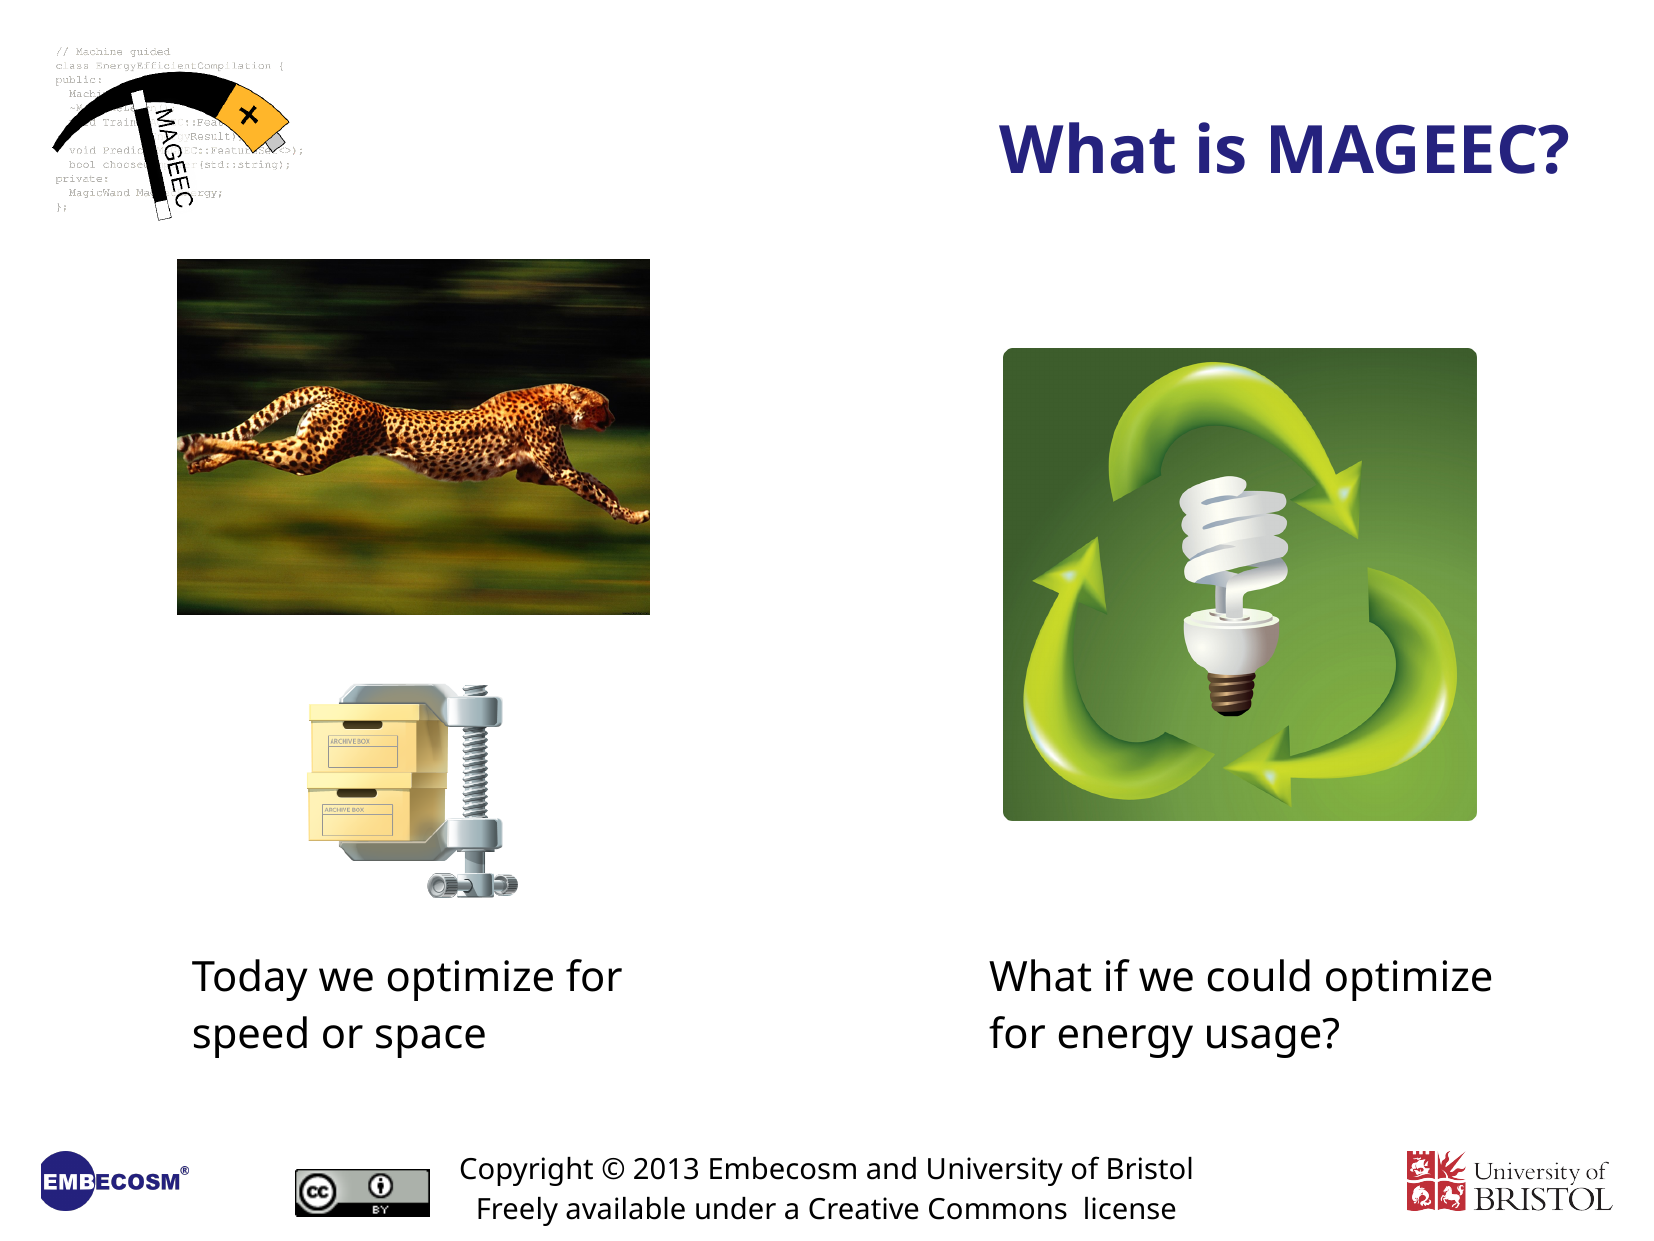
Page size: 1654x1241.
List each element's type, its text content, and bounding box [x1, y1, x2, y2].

title What is MAGEEC? [326, 61, 1571, 233]
picture [177, 259, 650, 615]
text_box Today we optimize for speed or space [177, 938, 650, 1062]
picture [295, 673, 532, 910]
picture [52, 47, 302, 225]
picture [1407, 1151, 1613, 1211]
picture [1003, 348, 1477, 821]
text_box What if we could optimize for energy usage? [974, 938, 1565, 1089]
picture [295, 1169, 430, 1217]
picture [41, 1151, 189, 1211]
